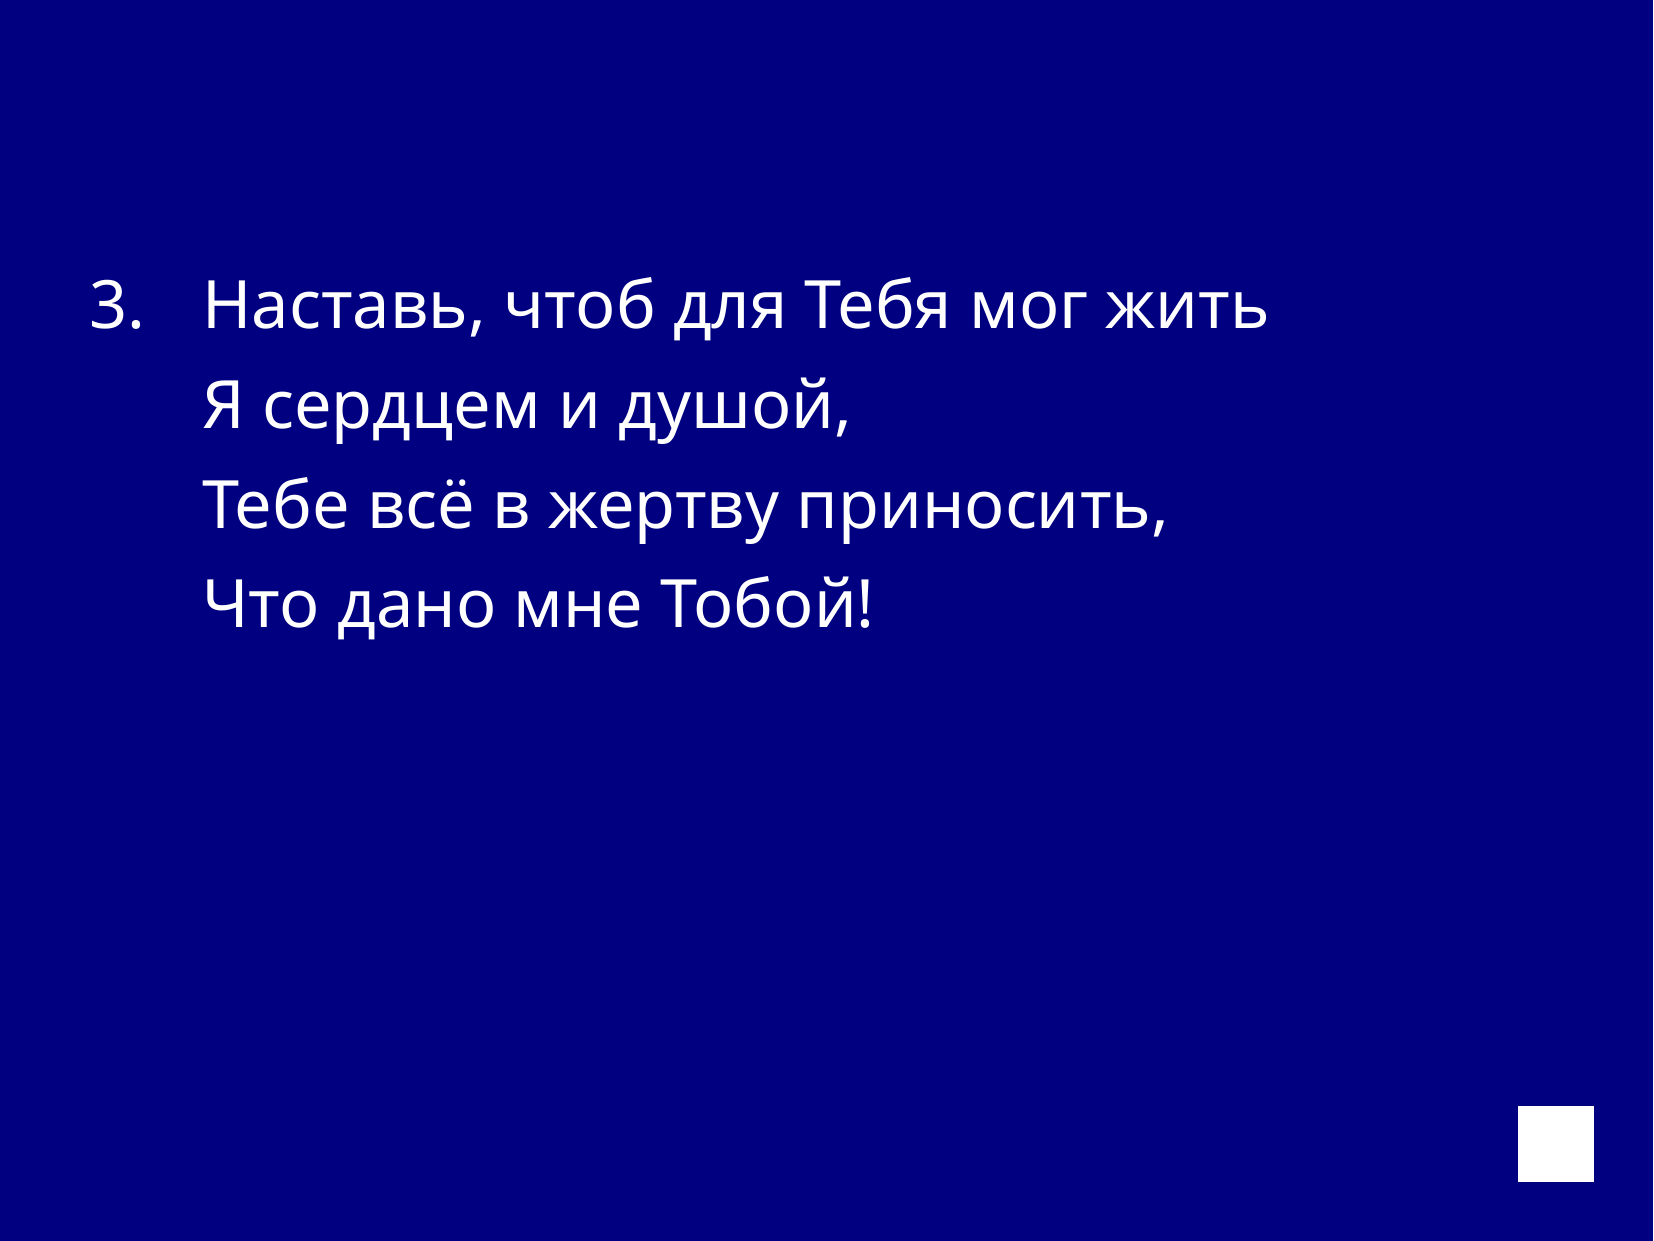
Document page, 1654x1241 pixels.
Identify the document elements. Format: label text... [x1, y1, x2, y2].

text_box 3. Наставь, чтоб для Тебя мог жить Я сердцем и душой, Тебе всё в жертву приносить, Что дано мне Тобой! [75, 150, 1576, 1163]
text_box [1518, 1106, 1594, 1182]
